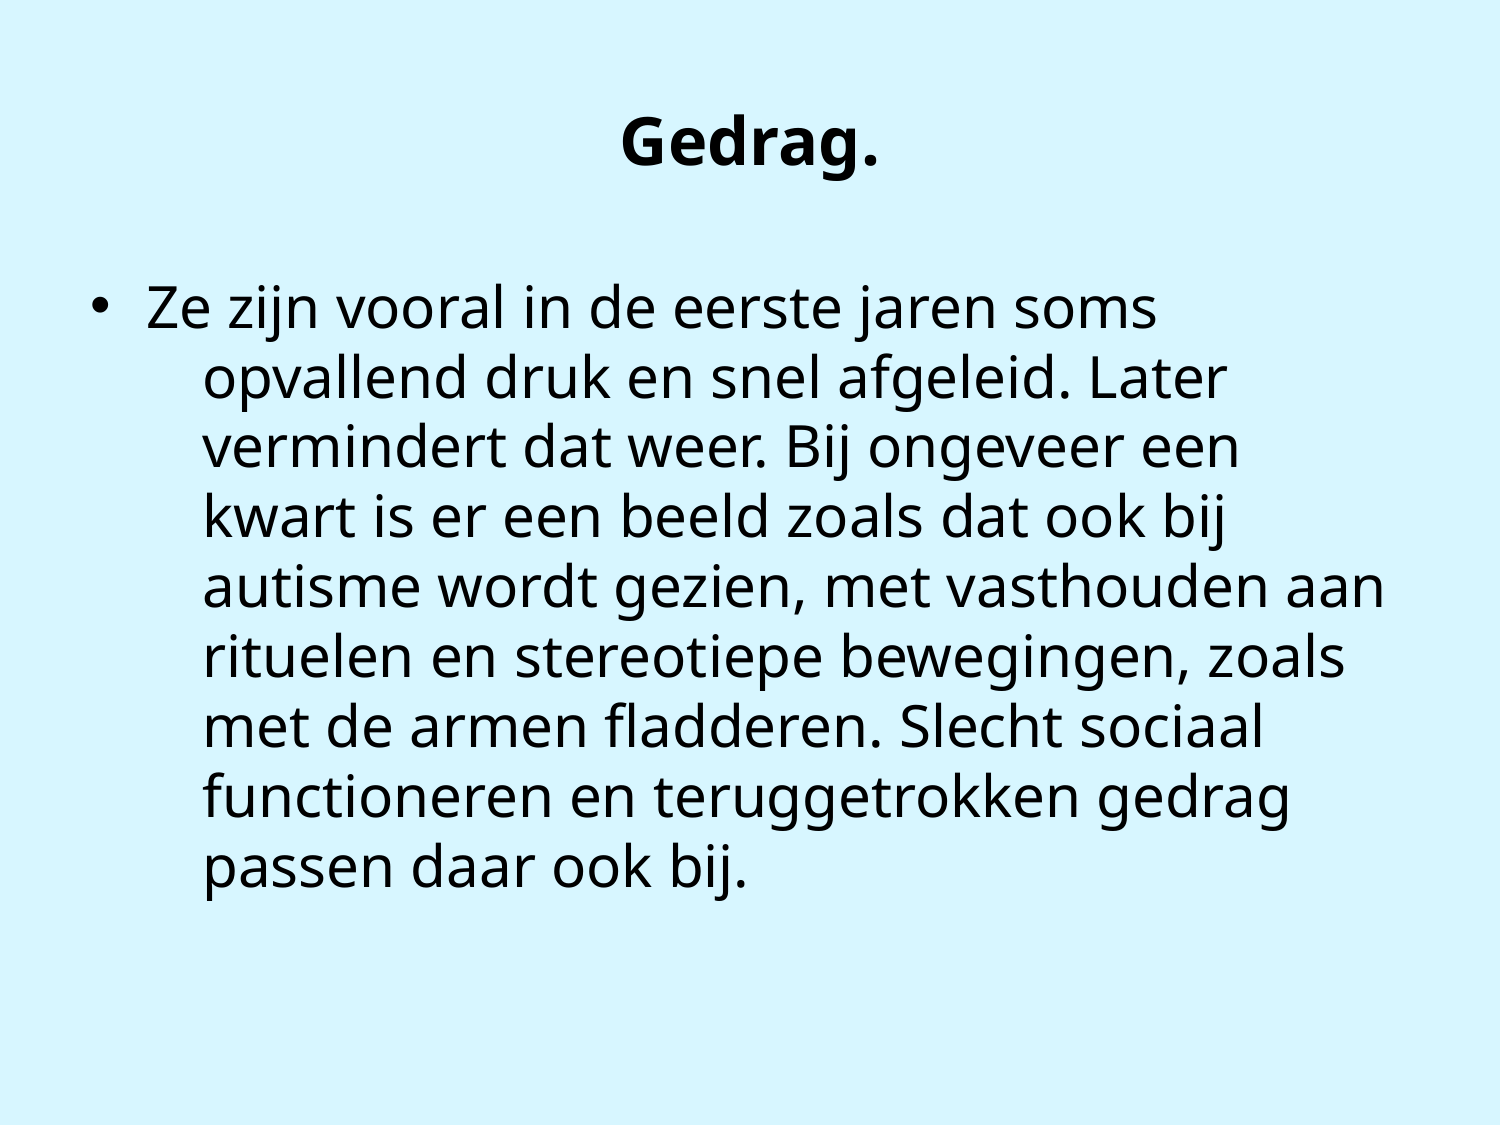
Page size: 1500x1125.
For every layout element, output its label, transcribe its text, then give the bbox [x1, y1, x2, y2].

list Ze zijn vooral in de eerste jaren soms opvallend druk en snel afgeleid. Later vermindert dat weer. Bij ongeveer een kwart is er een beeld zoals dat ook bij autisme wordt gezien, met vasthouden aan rituelen en stereotiepe bewegingen, zoals met de armen fladderen. Slecht sociaal functioneren en teruggetrokken gedrag passen daar ook bij. [75, 262, 1426, 1005]
title Gedrag. [75, 45, 1426, 233]
